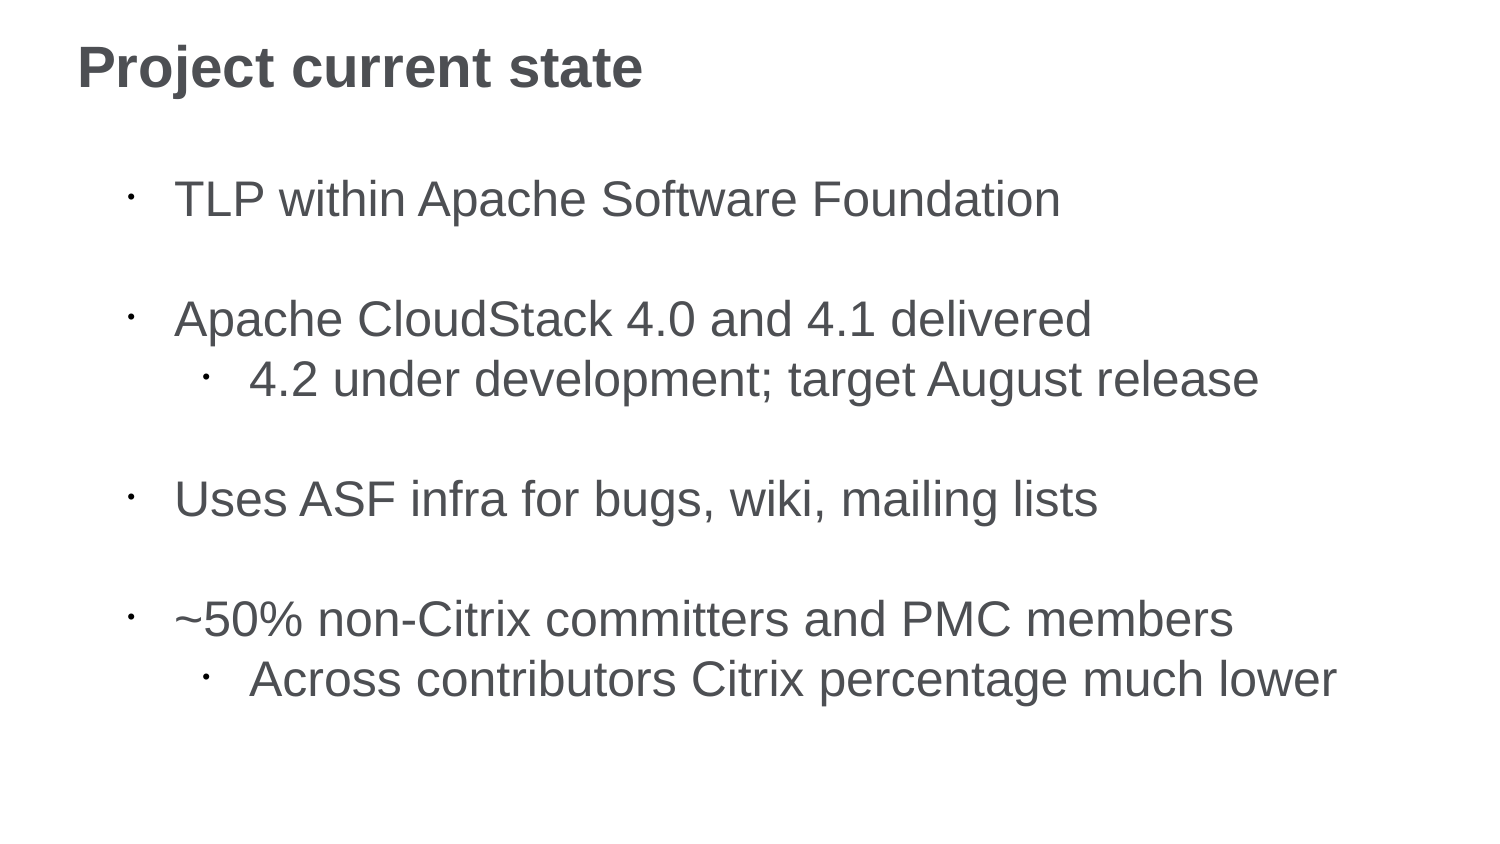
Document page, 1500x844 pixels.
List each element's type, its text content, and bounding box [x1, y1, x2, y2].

title Project current state [62, 21, 1435, 127]
text_box TLP within Apache Software Foundation Apache CloudStack 4.0 and 4.1 delivered 4.2 under development; target August release Uses ASF infra for bugs, wiki, mailing lists ~50% non-Citrix committers and PMC members Across contributors Citrix percentage much lower [112, 159, 1375, 715]
